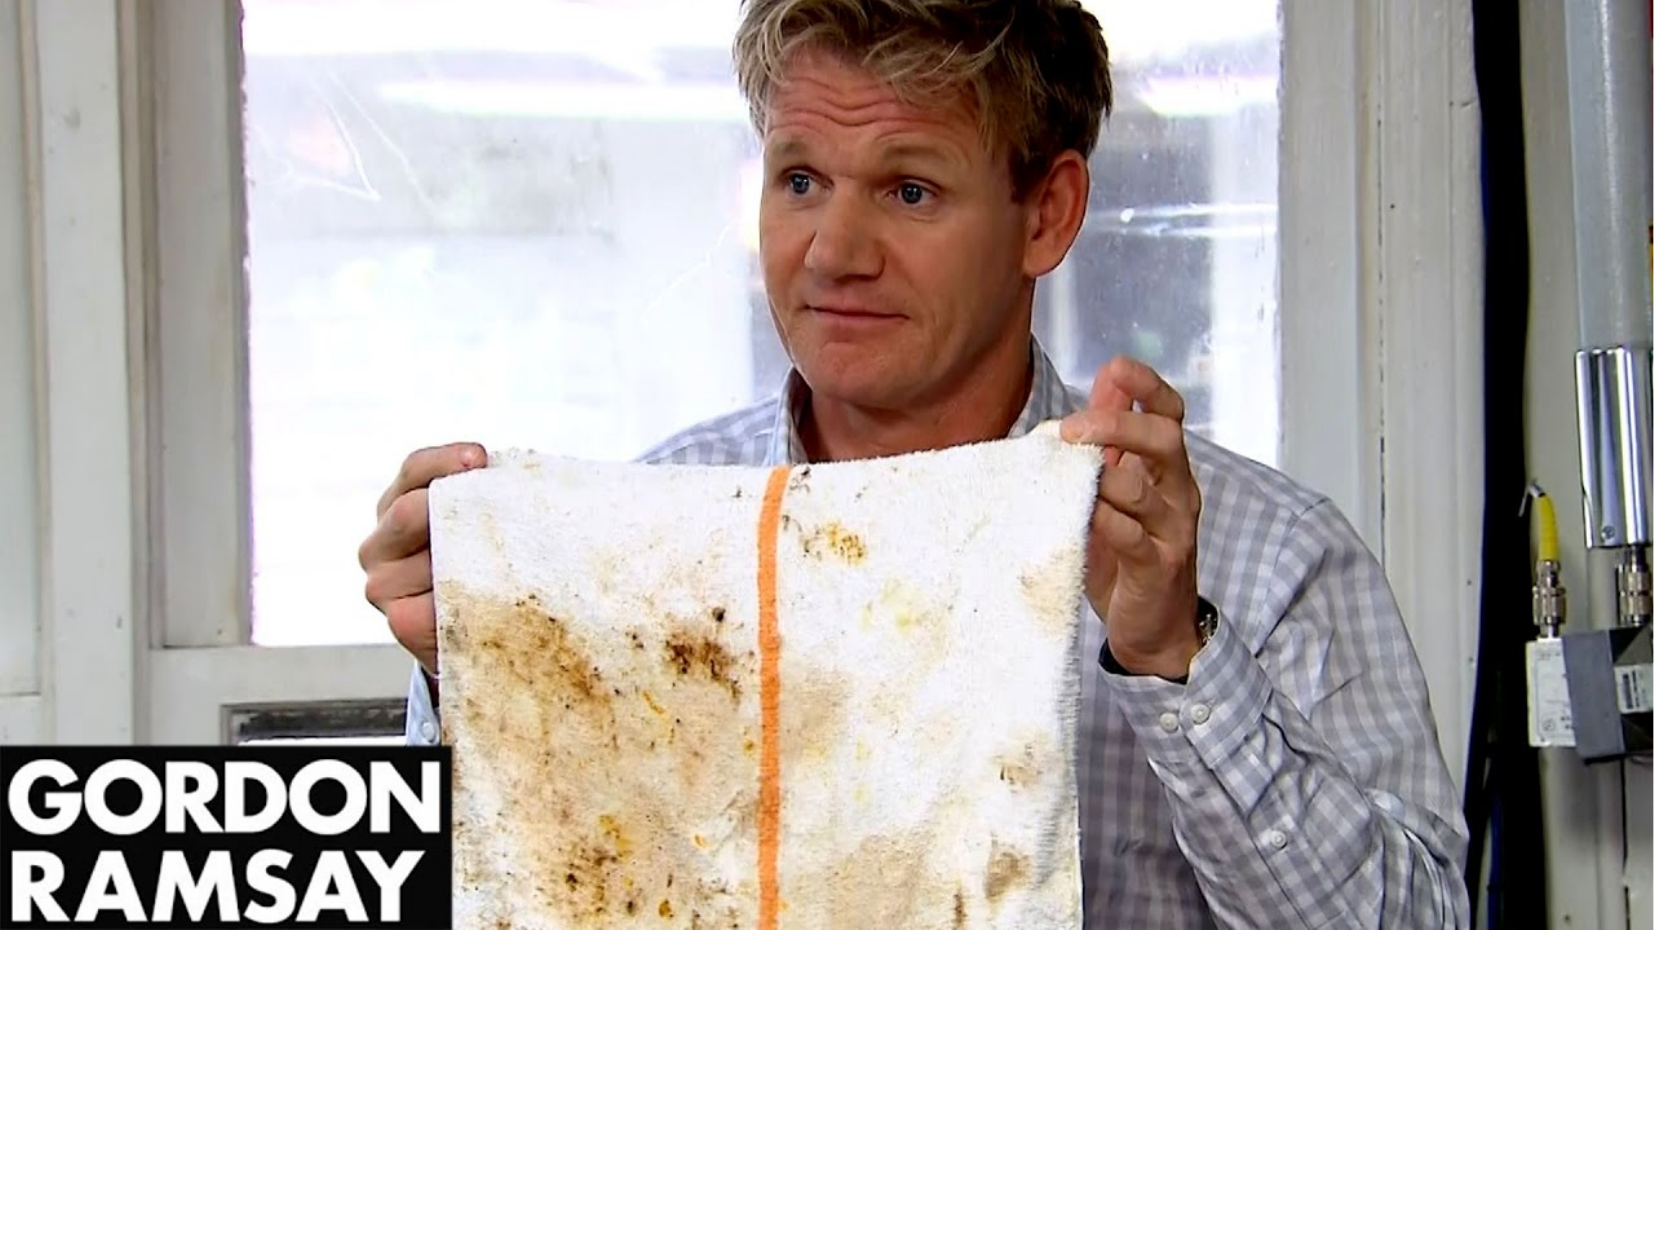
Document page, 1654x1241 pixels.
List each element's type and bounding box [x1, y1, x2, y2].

picture [0, 0, 1654, 931]
